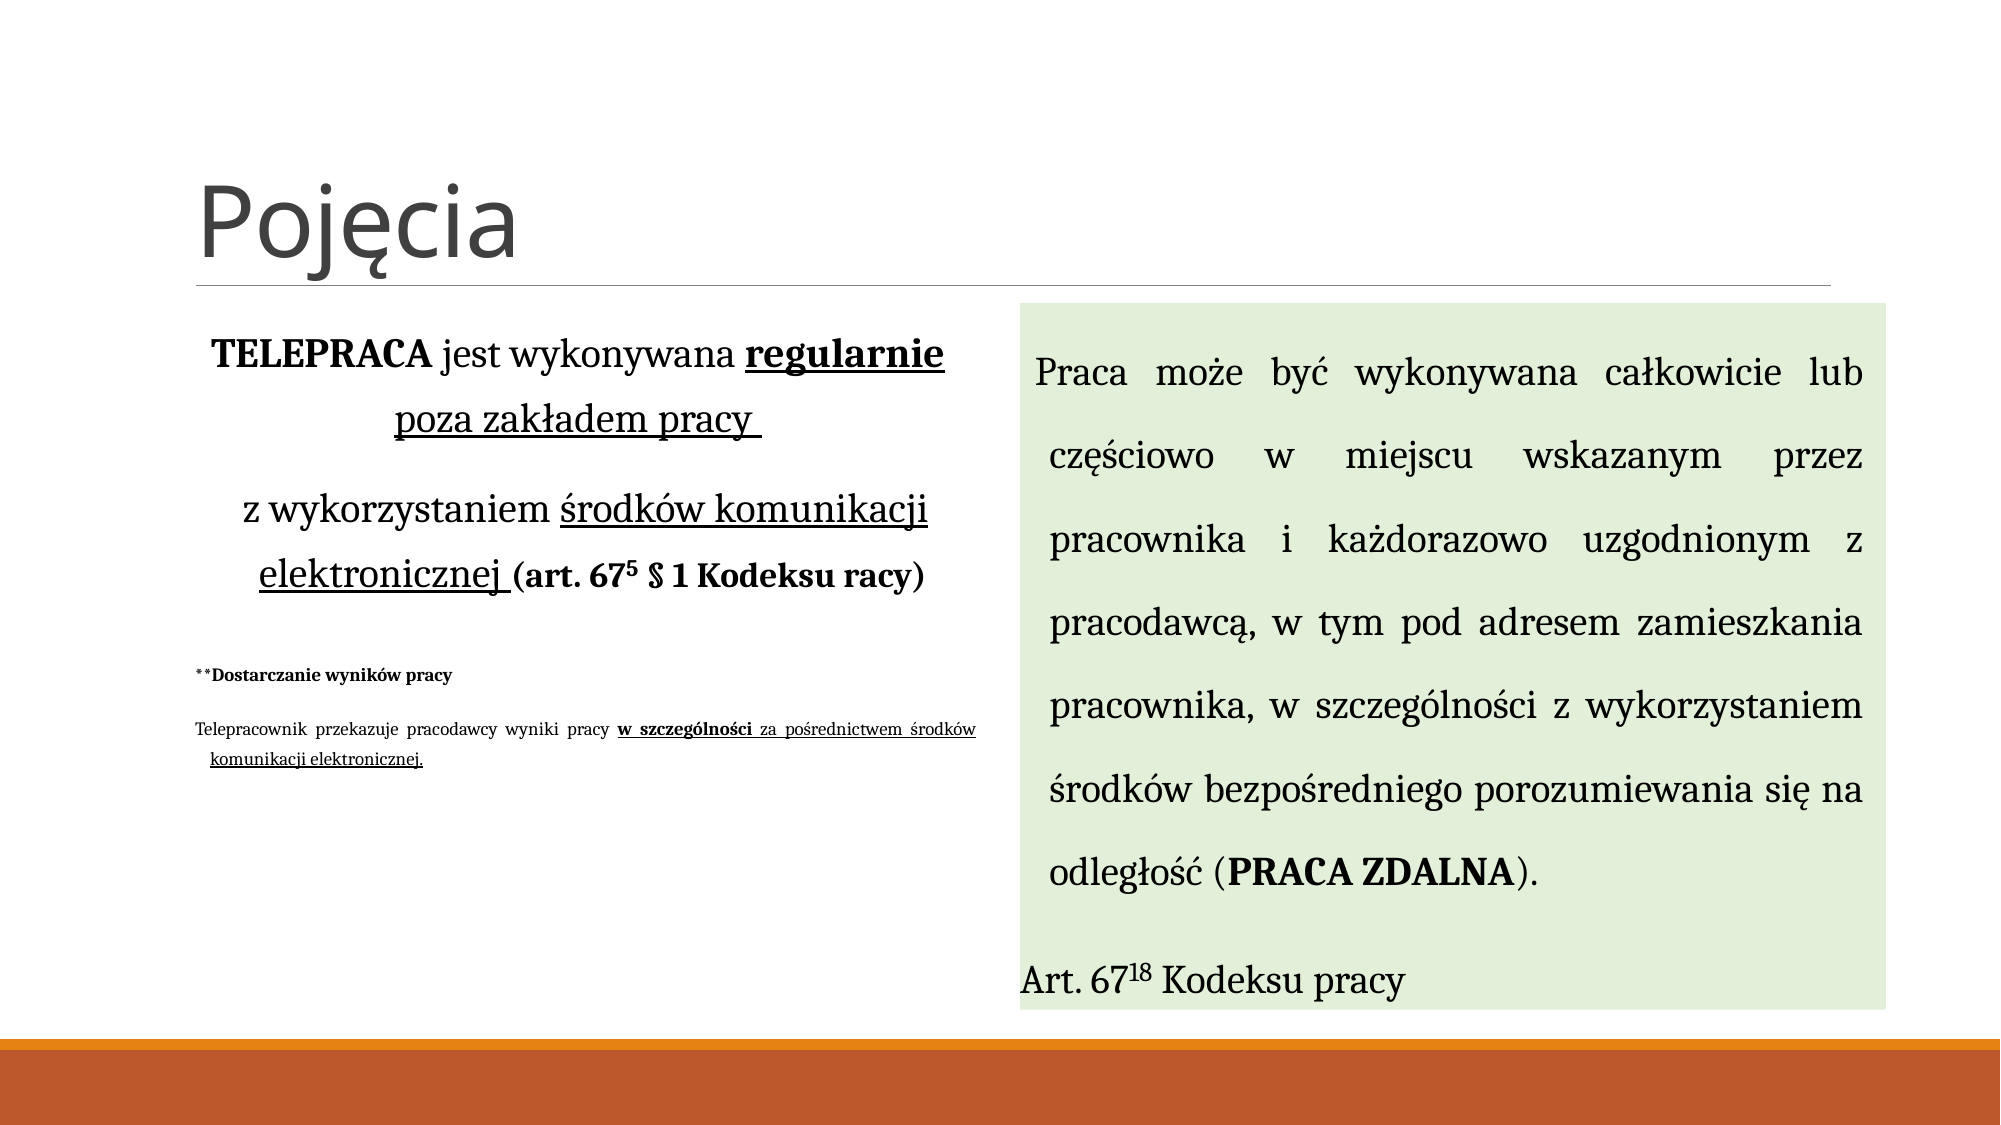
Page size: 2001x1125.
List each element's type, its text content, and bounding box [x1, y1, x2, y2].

list Praca może być wykonywana całkowicie lub częściowo w miejscu wskazanym przez pracownika i każdorazowo uzgodnionym z pracodawcą, w tym pod adresem zamieszkania pracownika, w szczególności z wykorzystaniem środków bezpośredniego porozumiewania się na odległość (PRACA ZDALNA). Art. 6718 Kodeksu pracy [1020, 302, 1886, 1010]
title Pojęcia [180, 47, 1831, 286]
list TELEPRACA jest wykonywana regularnie poza zakładem pracy z wykorzystaniem środków komunikacji elektronicznej (art. 675 § 1 Kodeksu racy) **Dostarczanie wyników pracy Telepracownik przekazuje pracodawcy wyniki pracy w szczególności za pośrednictwem środków komunikacji elektronicznej. [180, 302, 991, 963]
